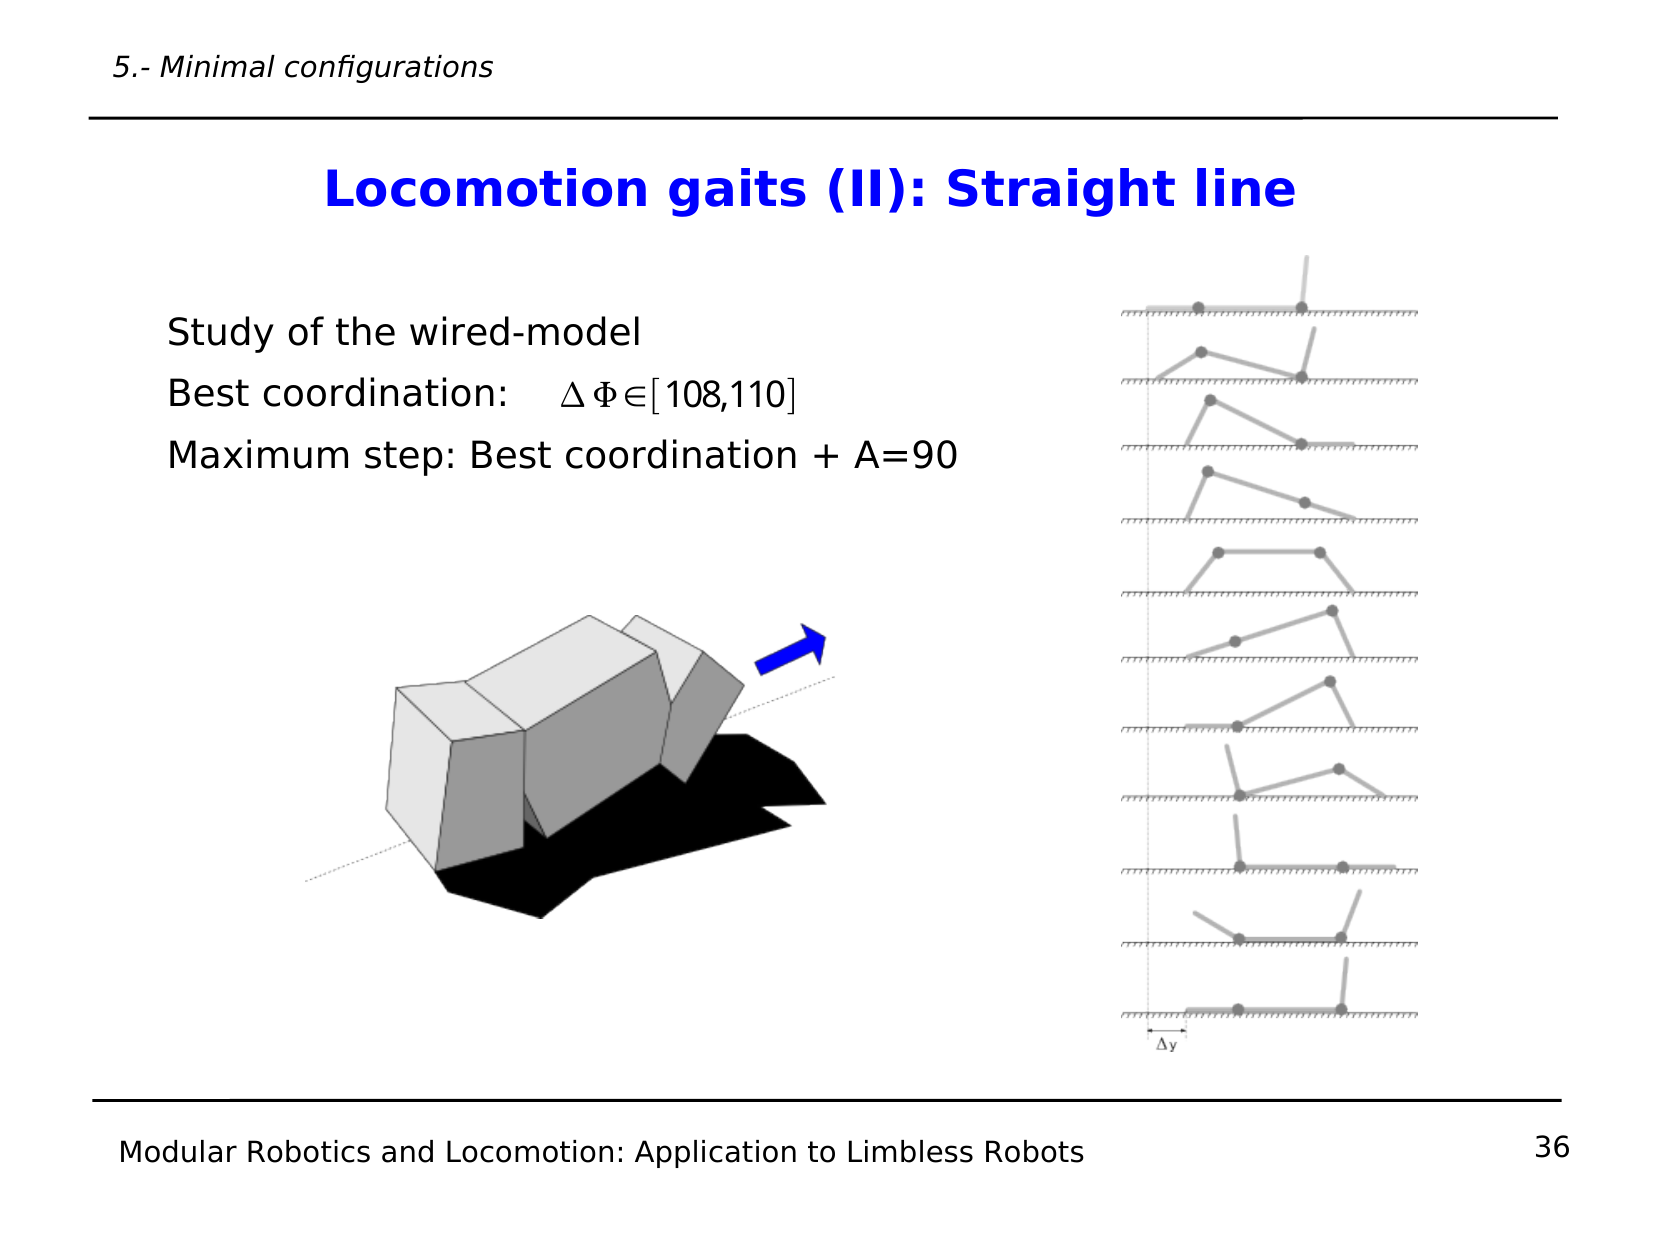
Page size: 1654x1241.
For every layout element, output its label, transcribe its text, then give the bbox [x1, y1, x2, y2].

chart [551, 372, 806, 419]
picture [305, 615, 837, 919]
text_box Modular Robotics and Locomotion: Application to Limbless Robots [103, 1128, 1102, 1178]
text_box 5.- Minimal configurations [97, 42, 509, 93]
picture [1121, 255, 1418, 1053]
text_box Locomotion gaits (II): Straight line [308, 152, 1295, 226]
text_box Study of the wired-model Best coordination: Maximum step: Best coordination + A=90 [140, 303, 972, 485]
